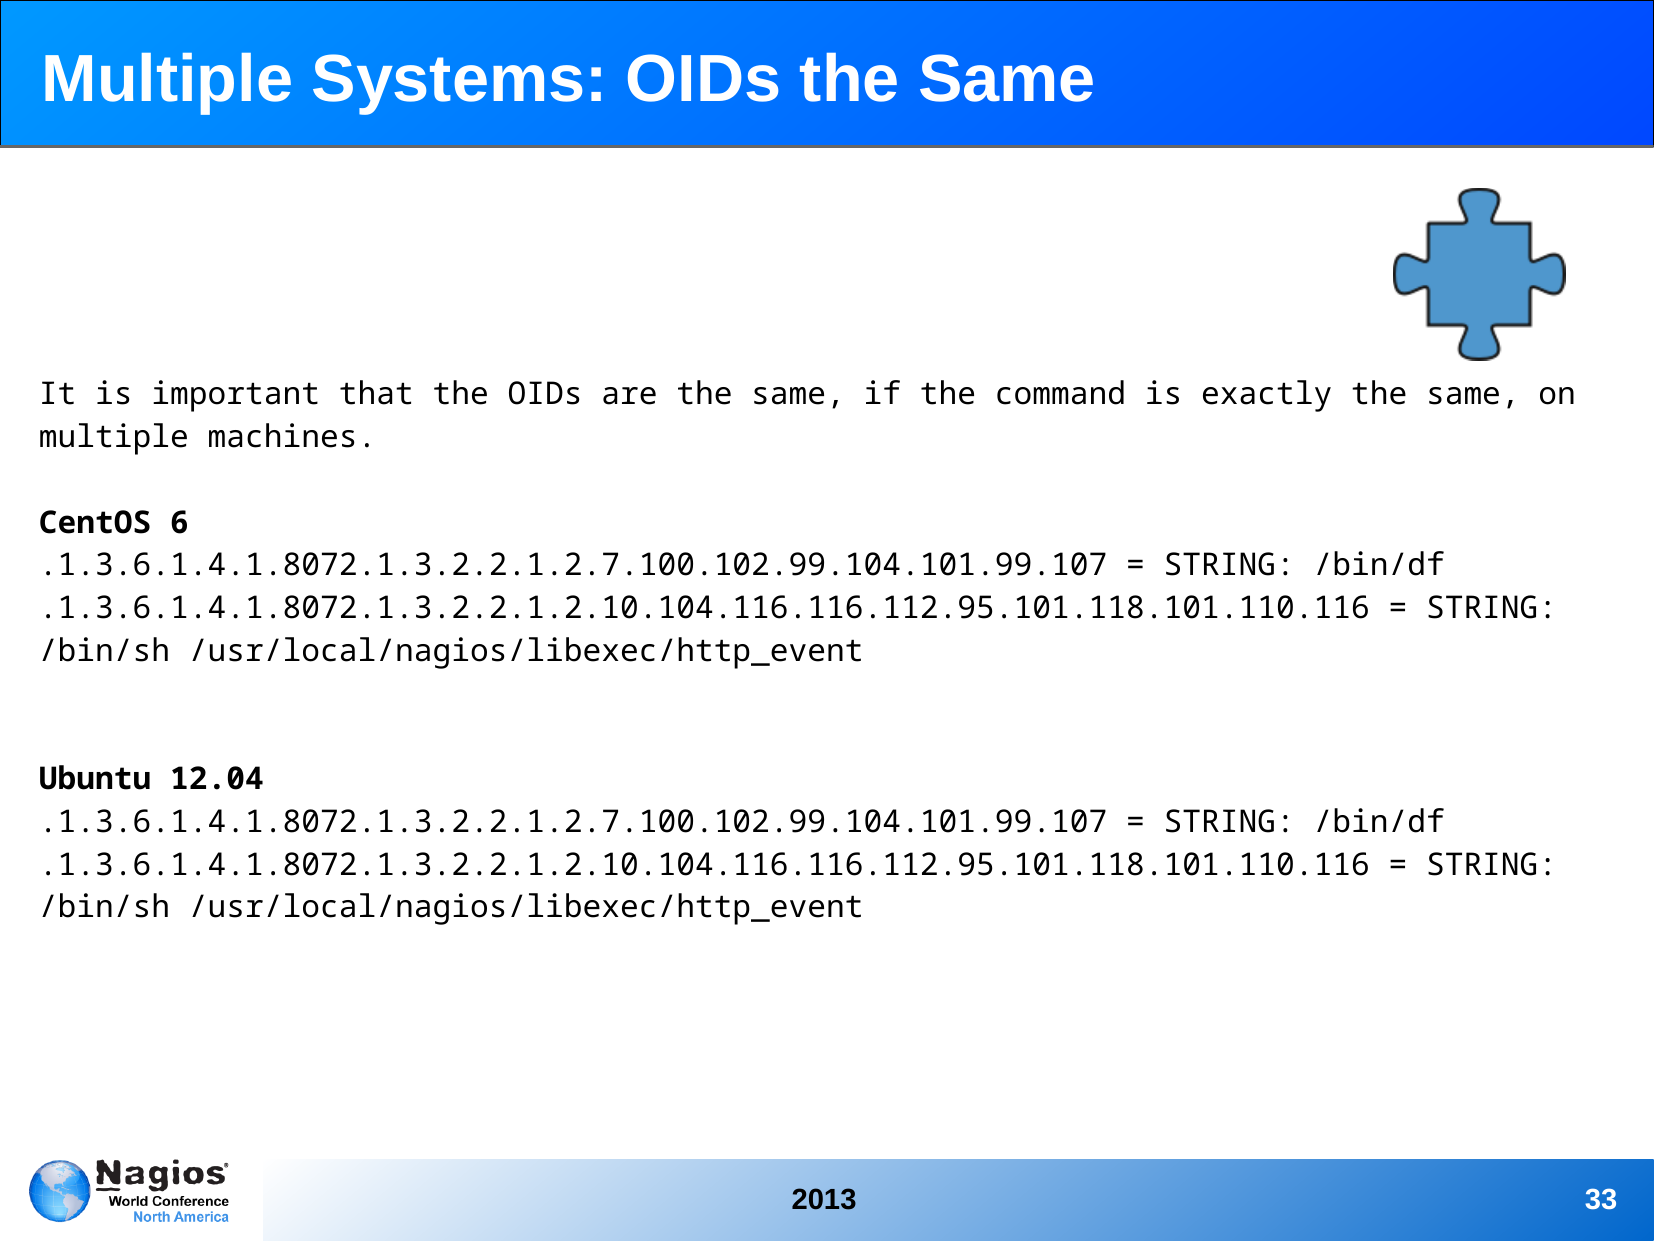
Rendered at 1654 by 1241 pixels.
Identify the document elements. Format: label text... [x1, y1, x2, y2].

title Multiple Systems: OIDs the Same [41, 29, 1638, 127]
subtitle It is important that the OIDs are the same, if the command is exactly the same, on multiple machines. CentOS 6 .1.3.6.1.4.1.8072.1.3.2.2.1.2.7.100.102.99.104.101.99.107 = STRING: /bin/df .1.3.6.1.4.1.8072.1.3.2.2.1.2.10.104.116.116.112.95.101.118.101.110.116 = STRING: /bin/sh /usr/local/nagios/libexec/http_event Ubuntu 12.04 .1.3.6.1.4.1.8072.1.3.2.2.1.2.7.100.102.99.104.101.99.107 = STRING: /bin/df .1.3.6.1.4.1.8072.1.3.2.2.1.2.10.104.116.116.112.95.101.118.101.110.116 = STRING: /bin/sh /usr/local/nagios/libexec/http_event [38, 171, 1654, 1170]
picture [1393, 188, 1566, 361]
picture [29, 1159, 229, 1235]
